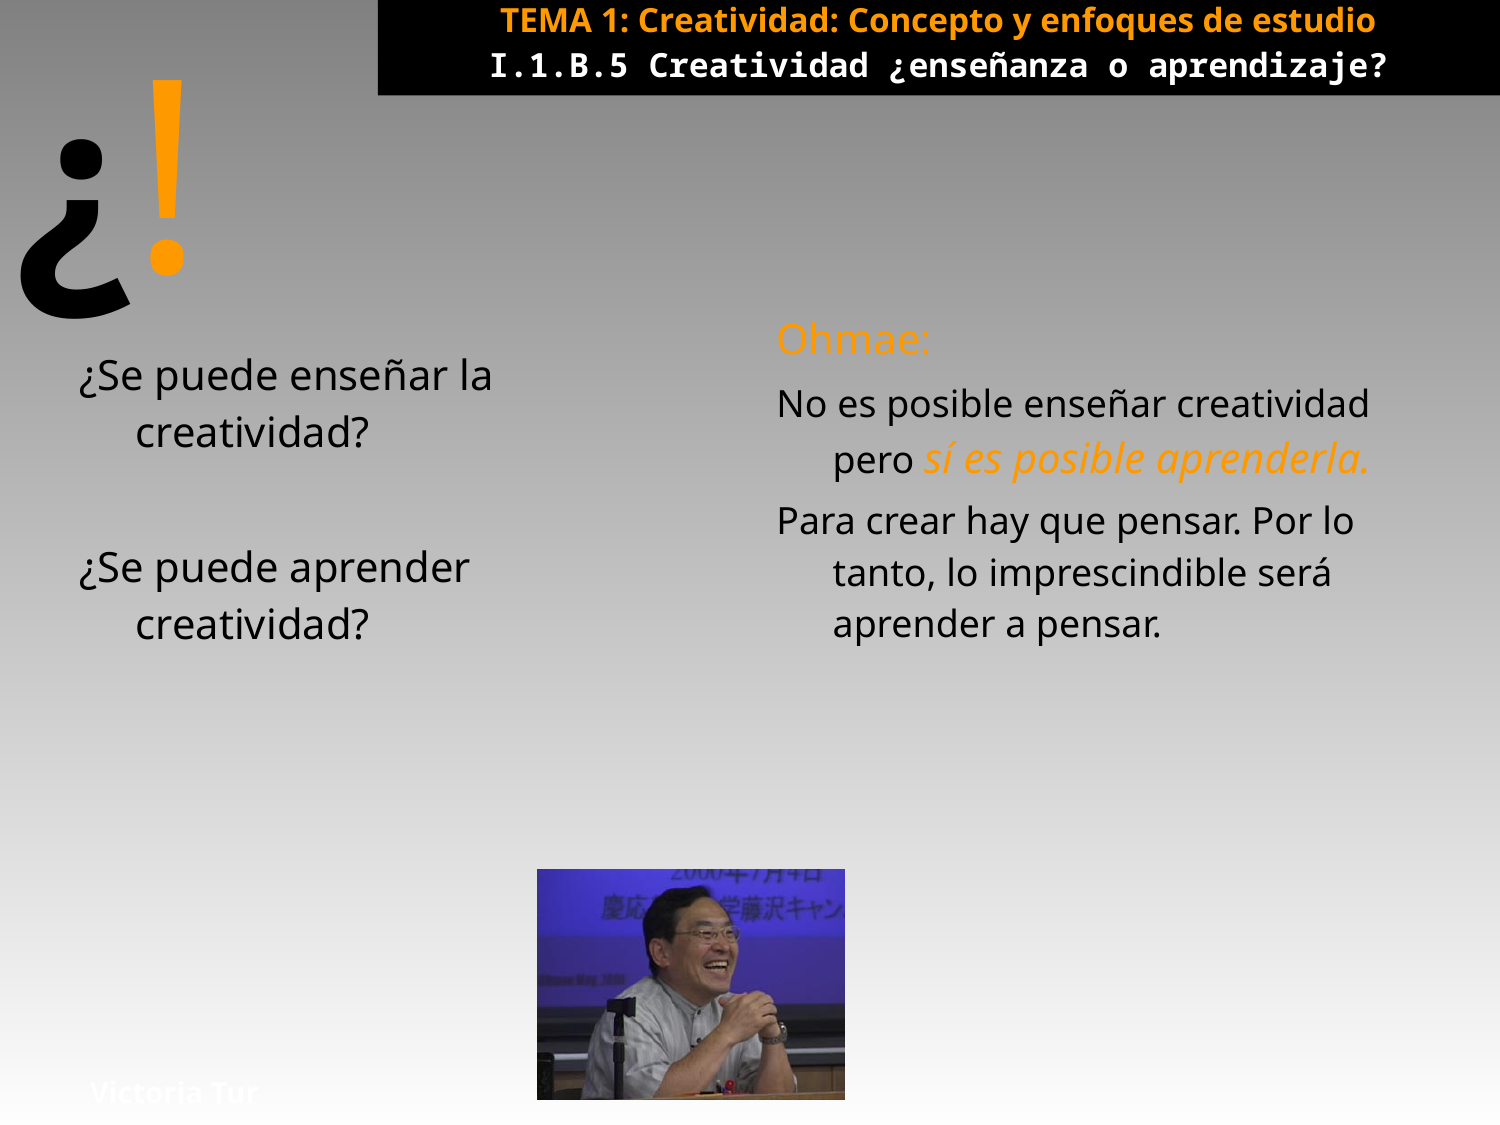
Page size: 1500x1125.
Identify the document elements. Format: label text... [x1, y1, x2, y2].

text_box TEMA 1: Creatividad: Concepto y enfoques de estudio I.1.B.5 Creatividad ¿enseñanza o aprendizaje? [377, 0, 1500, 96]
list ¿Se puede enseñar la creatividad? ¿Se puede aprender creatividad? [64, 338, 727, 1081]
picture [537, 869, 845, 1100]
list Ohmae: No es posible enseñar creatividad pero sí es posible aprenderla. Para crear hay que pensar. Por lo tanto, lo imprescindible será aprender a pensar. [761, 302, 1424, 1046]
